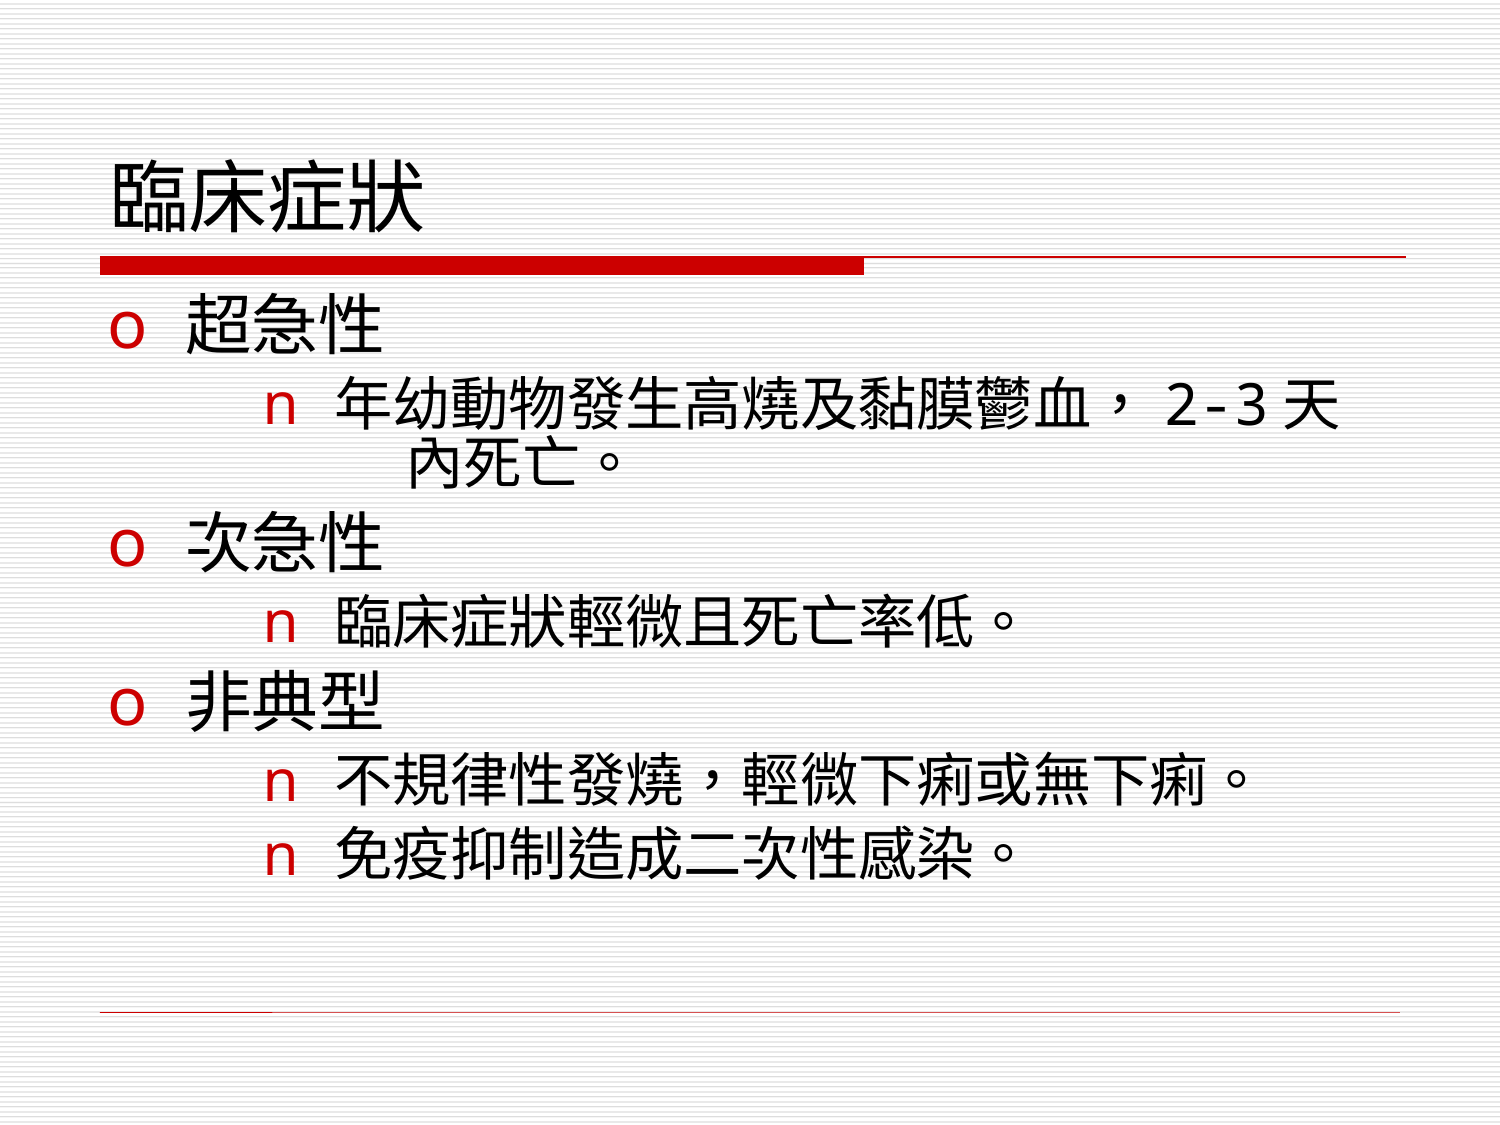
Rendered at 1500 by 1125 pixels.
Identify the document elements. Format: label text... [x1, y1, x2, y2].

title 臨床症狀 [94, 50, 1407, 250]
list 超急性 年幼動物發生高燒及黏膜鬱血，2-3天內死亡。 次急性 臨床症狀輕微且死亡率低。 非典型 不規律性發燒，輕微下痢或無下痢。 免疫抑制造成二次性感染。 [92, 287, 1406, 988]
